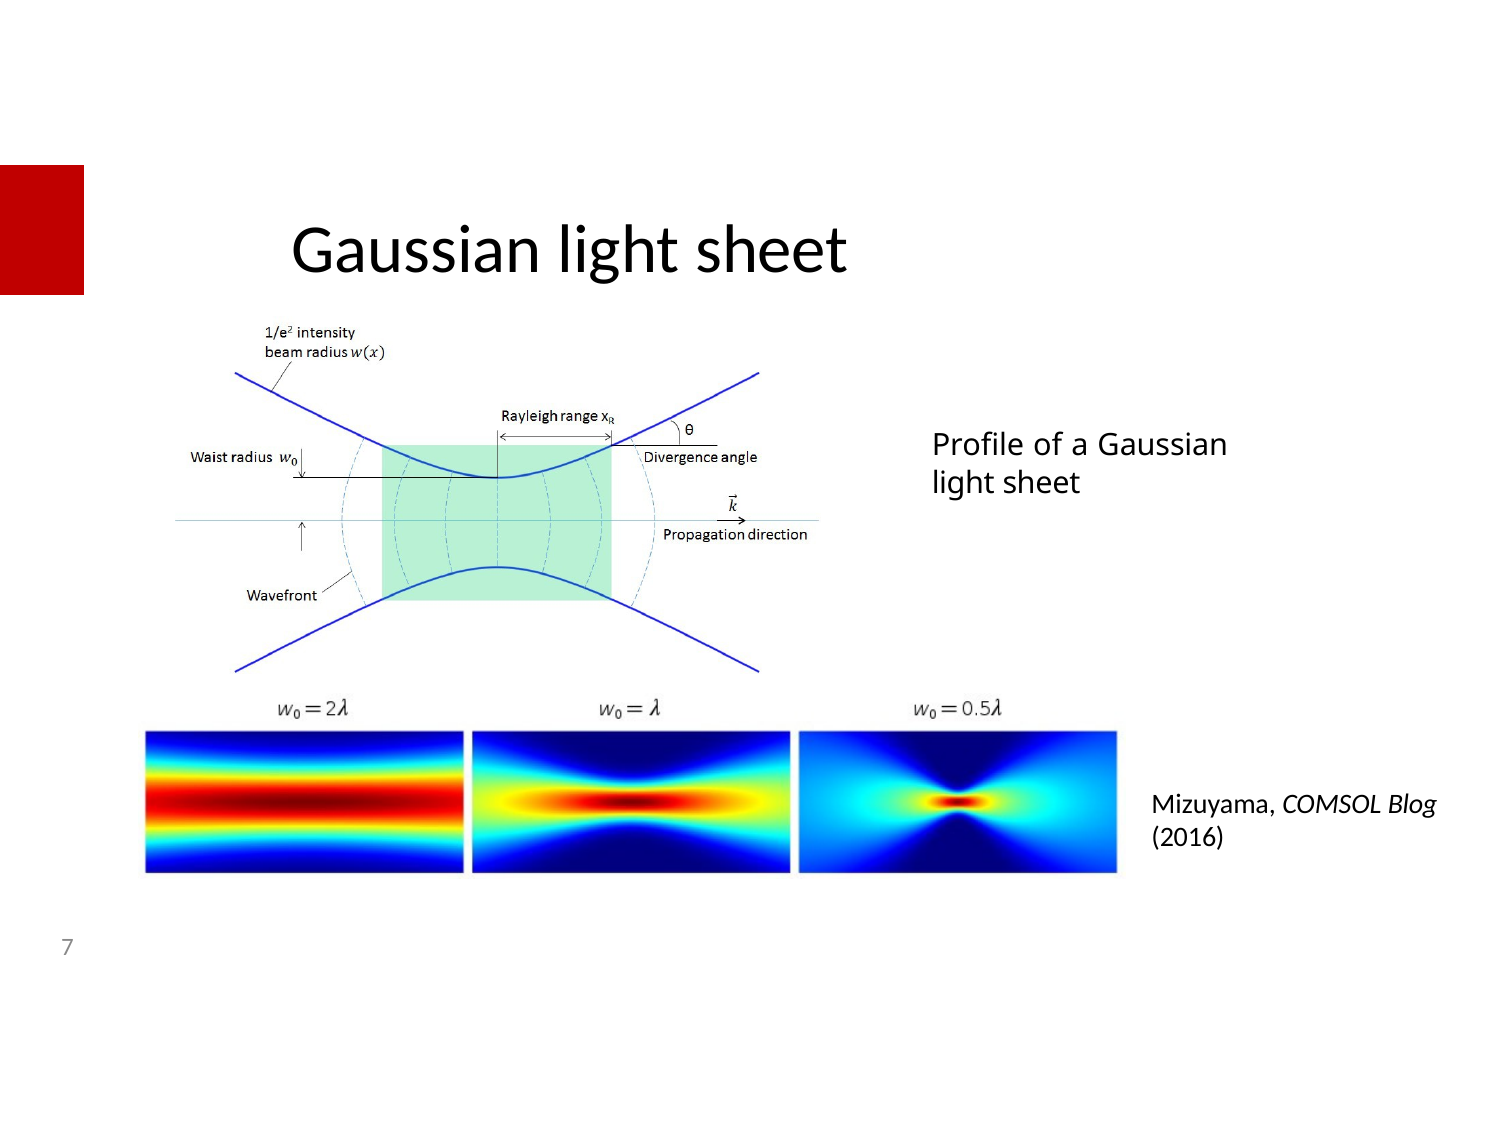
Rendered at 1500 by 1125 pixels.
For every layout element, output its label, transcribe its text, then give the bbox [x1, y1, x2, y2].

text_box Mizuyama, COMSOL Blog (2016) [1149, 784, 1442, 853]
picture [138, 693, 1126, 879]
text_box [1, 167, 82, 293]
title Gaussian light sheet [84, 202, 1069, 288]
text_box Profile of a Gaussian light sheet [930, 423, 1250, 499]
text_box 10 [56, 929, 319, 961]
picture [175, 316, 821, 674]
